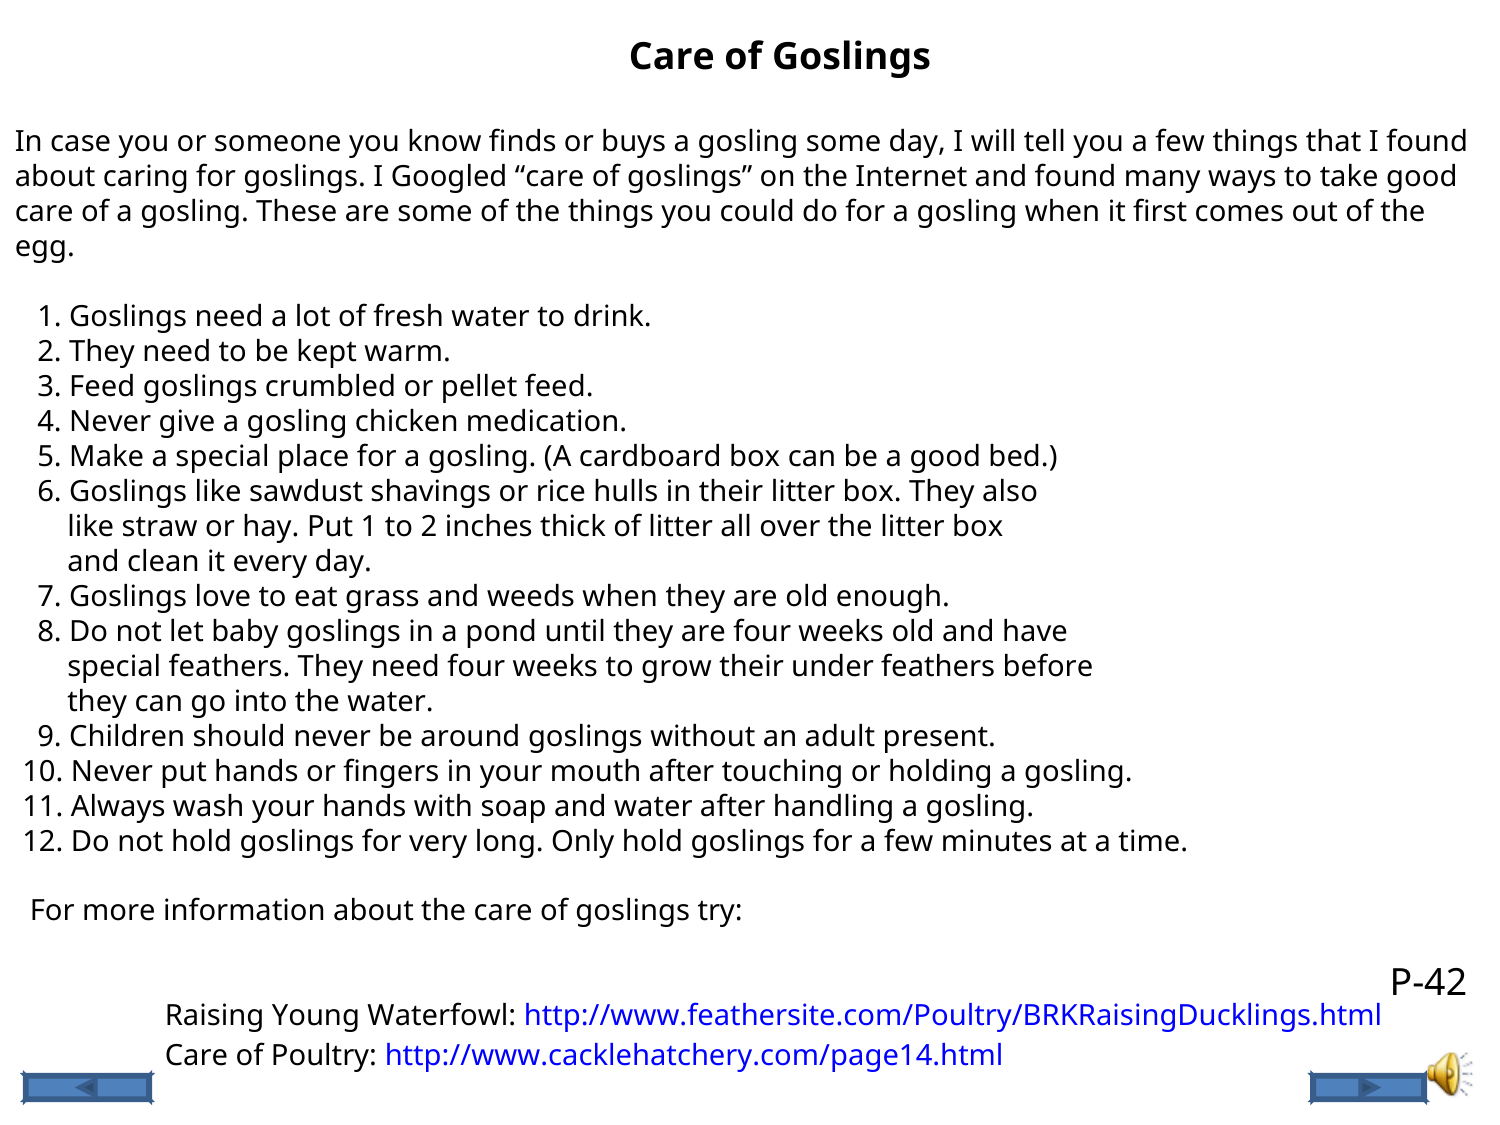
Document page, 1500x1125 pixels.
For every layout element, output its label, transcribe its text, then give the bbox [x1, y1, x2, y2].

text_box [25, 1074, 151, 1101]
text_box Care of Goslings In case you or someone you know finds or buys a gosling some day, I will tell you a few things that I found about caring for goslings. I Googled “care of goslings” on the Internet and found many ways to take good care of a gosling. These are some of the things you could do for a gosling when it first comes out of the egg. 1. Goslings need a lot of fresh water to drink. 2. They need to be kept warm. 3. Feed goslings crumbled or pellet feed. 4. Never give a gosling chicken medication. 5. Make a special place for a gosling. (A cardboard box can be a good bed.) 6. Goslings like sawdust shavings or rice hulls in their litter box. They also like straw or hay. Put 1 to 2 inches thick of litter all over the litter box and clean it every day. 7. Goslings love to eat grass and weeds when they are old enough. 8. Do not let baby goslings in a pond until they are four weeks old and have special feathers. They need four weeks to grow their under feathers before they can go into the water. 9. Children should never be around goslings without an adult present. 10. Never put hands or fingers in your mouth after touching or holding a gosling. 11. Always wash your hands with soap and water after handling a gosling. 12. Do not hold goslings for very long. Only hold goslings for a few minutes at a time. For more information about the care of goslings try: Raising Young Waterfowl: http://www.feathersite.com/Poultry/BRKRaisingDucklings.html Care of Poultry: http://www.cacklehatchery.com/page14.html [0, 24, 1500, 1084]
text_box P-42 [1374, 949, 1500, 1011]
text_box [1313, 1074, 1426, 1101]
picture [1426, 1051, 1477, 1102]
